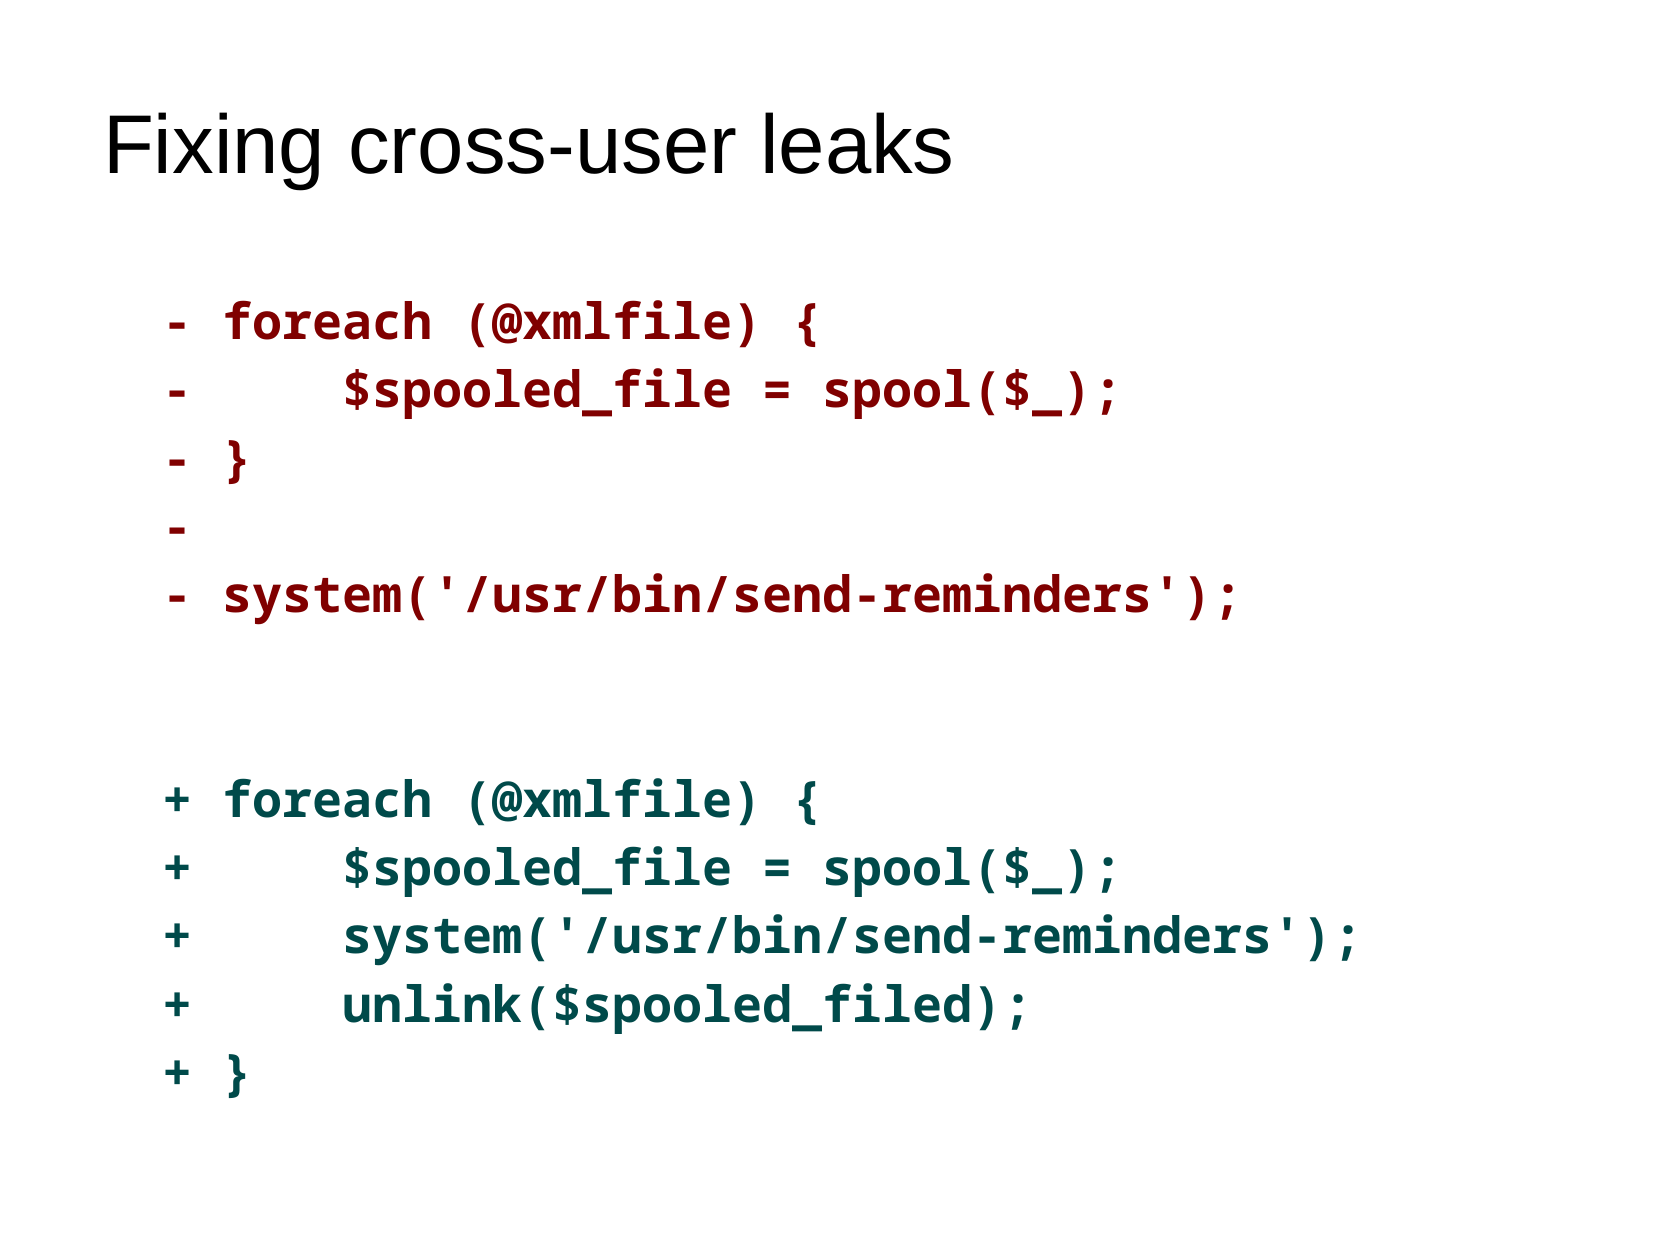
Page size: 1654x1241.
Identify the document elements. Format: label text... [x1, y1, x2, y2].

text_box Fixing cross-user leaks [88, 90, 1004, 209]
text_box - foreach (@xmlfile) { - $spooled_file = spool($_); - } - - system('/usr/bin/send-reminders'); + foreach (@xmlfile) { + $spooled_file = spool($_); + system('/usr/bin/send-reminders'); + unlink($spooled_filed); + } [147, 278, 1506, 987]
